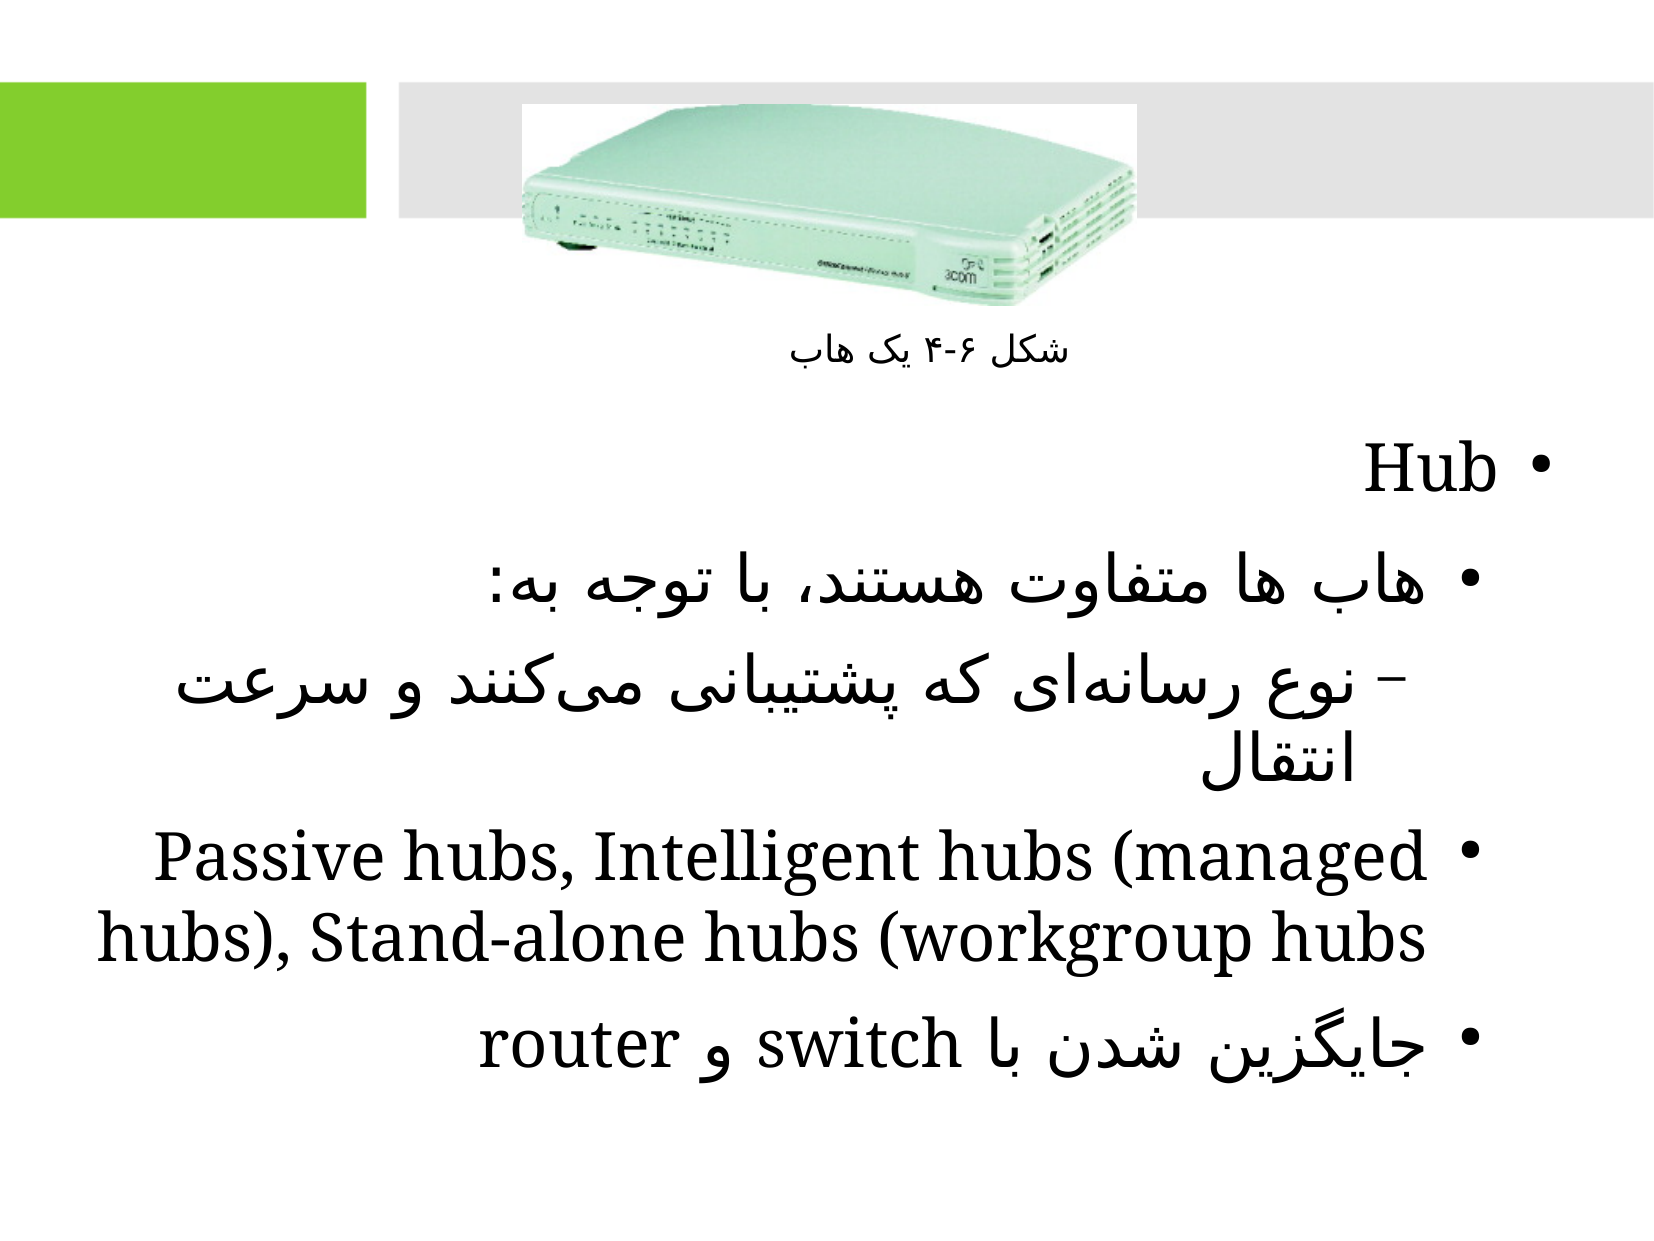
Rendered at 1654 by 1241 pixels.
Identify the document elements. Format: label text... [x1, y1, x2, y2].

picture [0, 0, 1654, 1241]
text_box شکل ۶-۴ یک هاب [510, 317, 1086, 378]
list Hub هاب ها متفاوت هستند، با توجه به: نوع رسانه‌ای که پشتیبانی می‌کنند و سرعت انتقال Passive hubs, Intelligent hubs (managed hubs), Stand-alone hubs (workgroup hubs جایگزین شدن با switch و router [82, 420, 1571, 1182]
